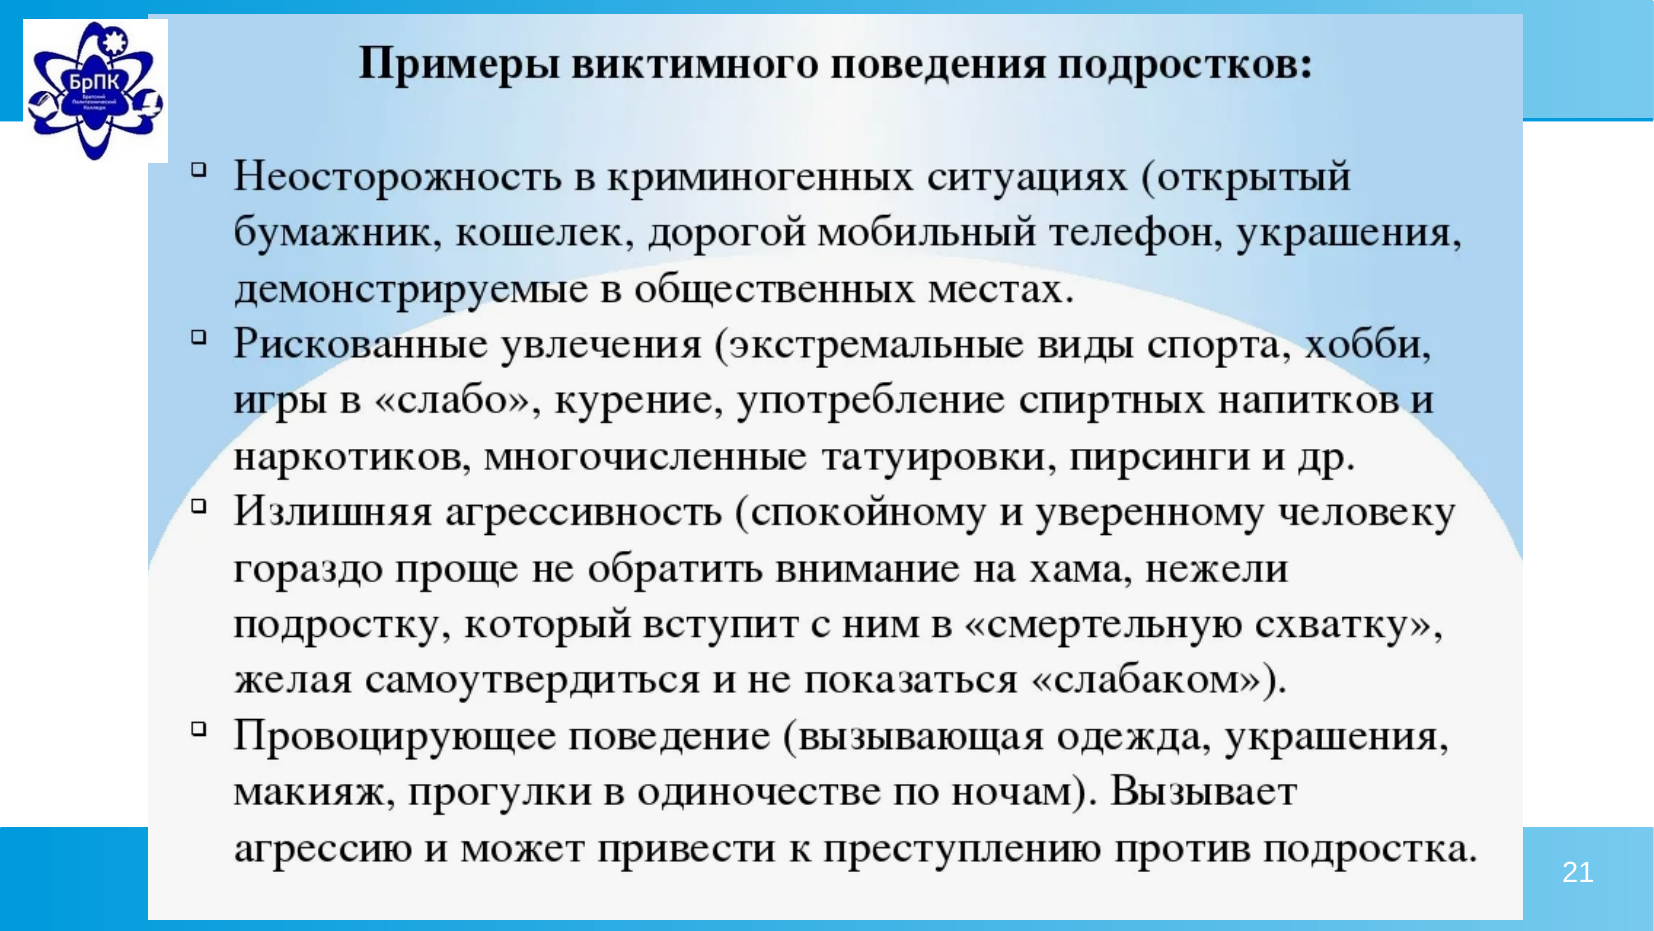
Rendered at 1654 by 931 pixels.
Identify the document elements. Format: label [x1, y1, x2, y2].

picture [23, 14, 1523, 920]
